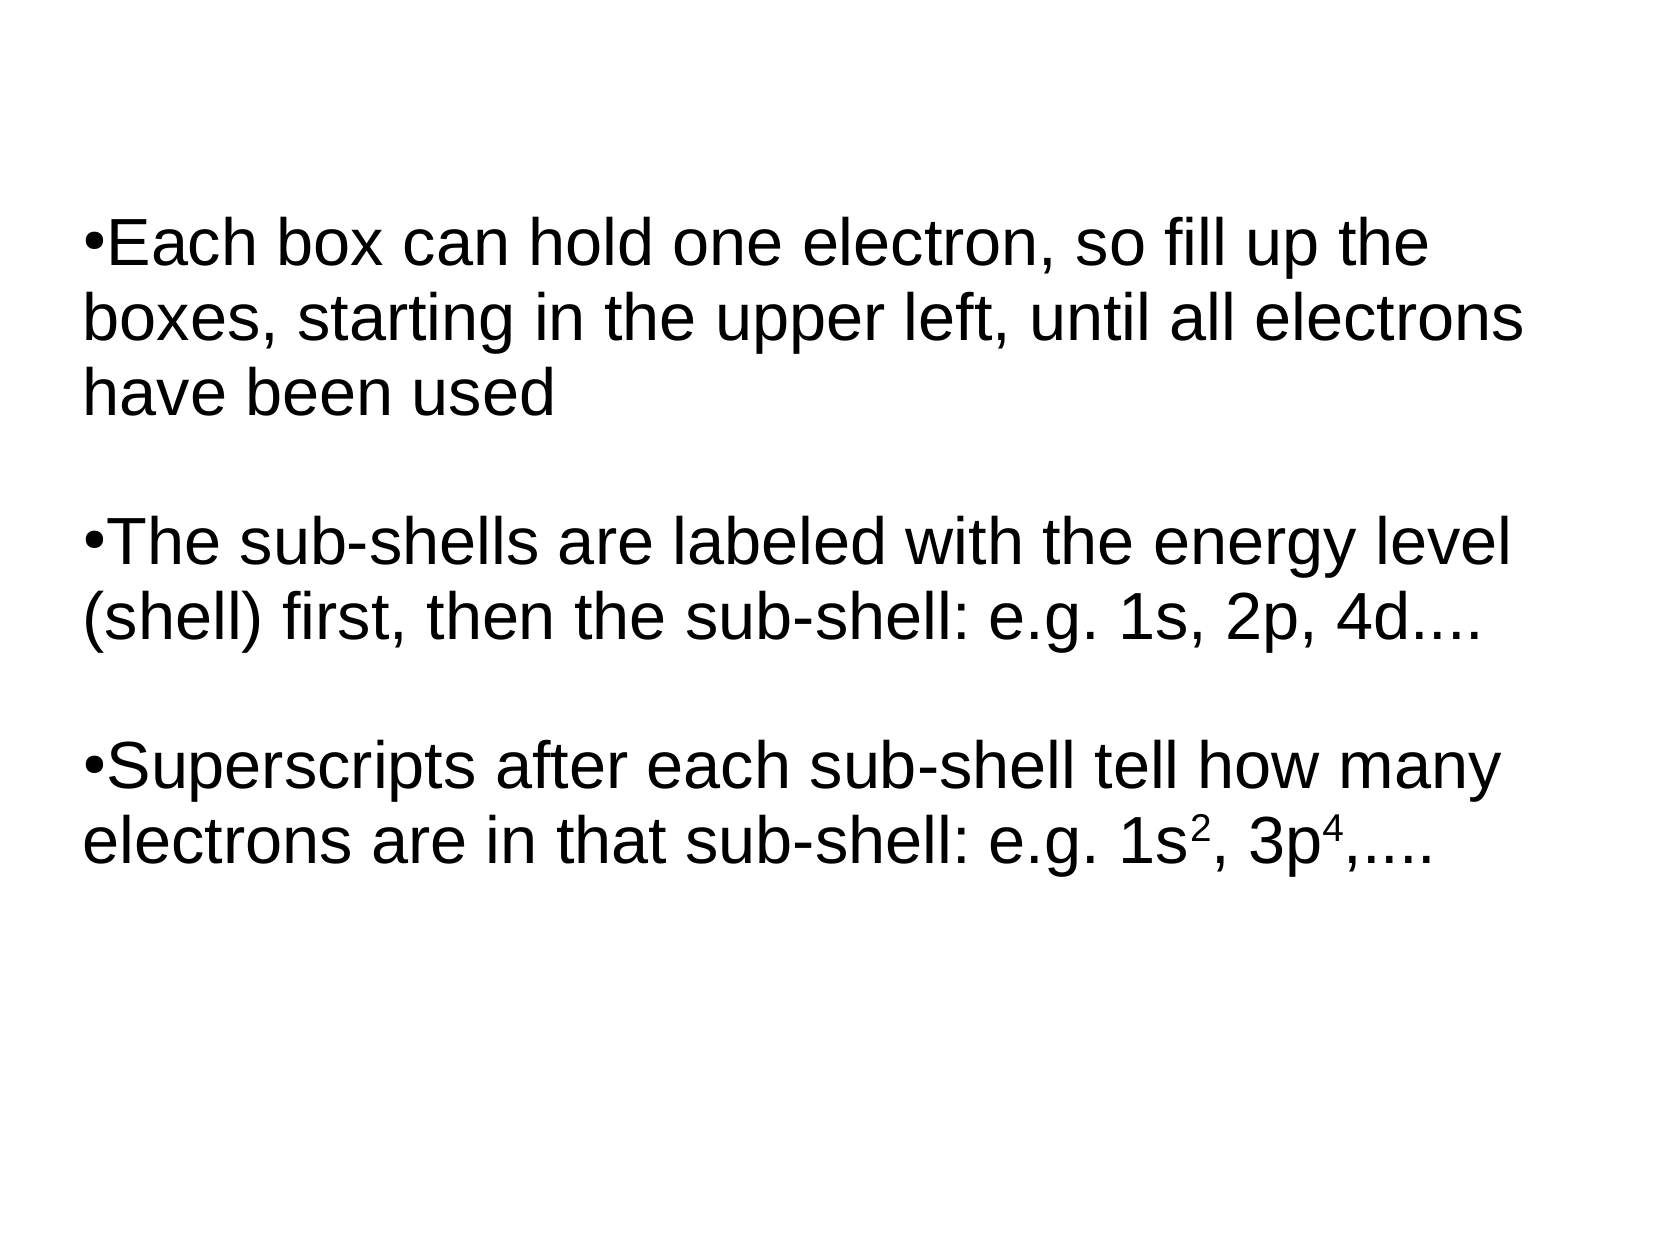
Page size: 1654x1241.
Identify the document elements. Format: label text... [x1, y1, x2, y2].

subtitle Each box can hold one electron, so fill up the boxes, starting in the upper left, until all electrons have been used The sub-shells are labeled with the energy level (shell) first, then the sub-shell: e.g. 1s, 2p, 4d.... Superscripts after each sub-shell tell how many electrons are in that sub-shell: e.g. 1s2, 3p4,.... [82, 49, 1571, 1109]
